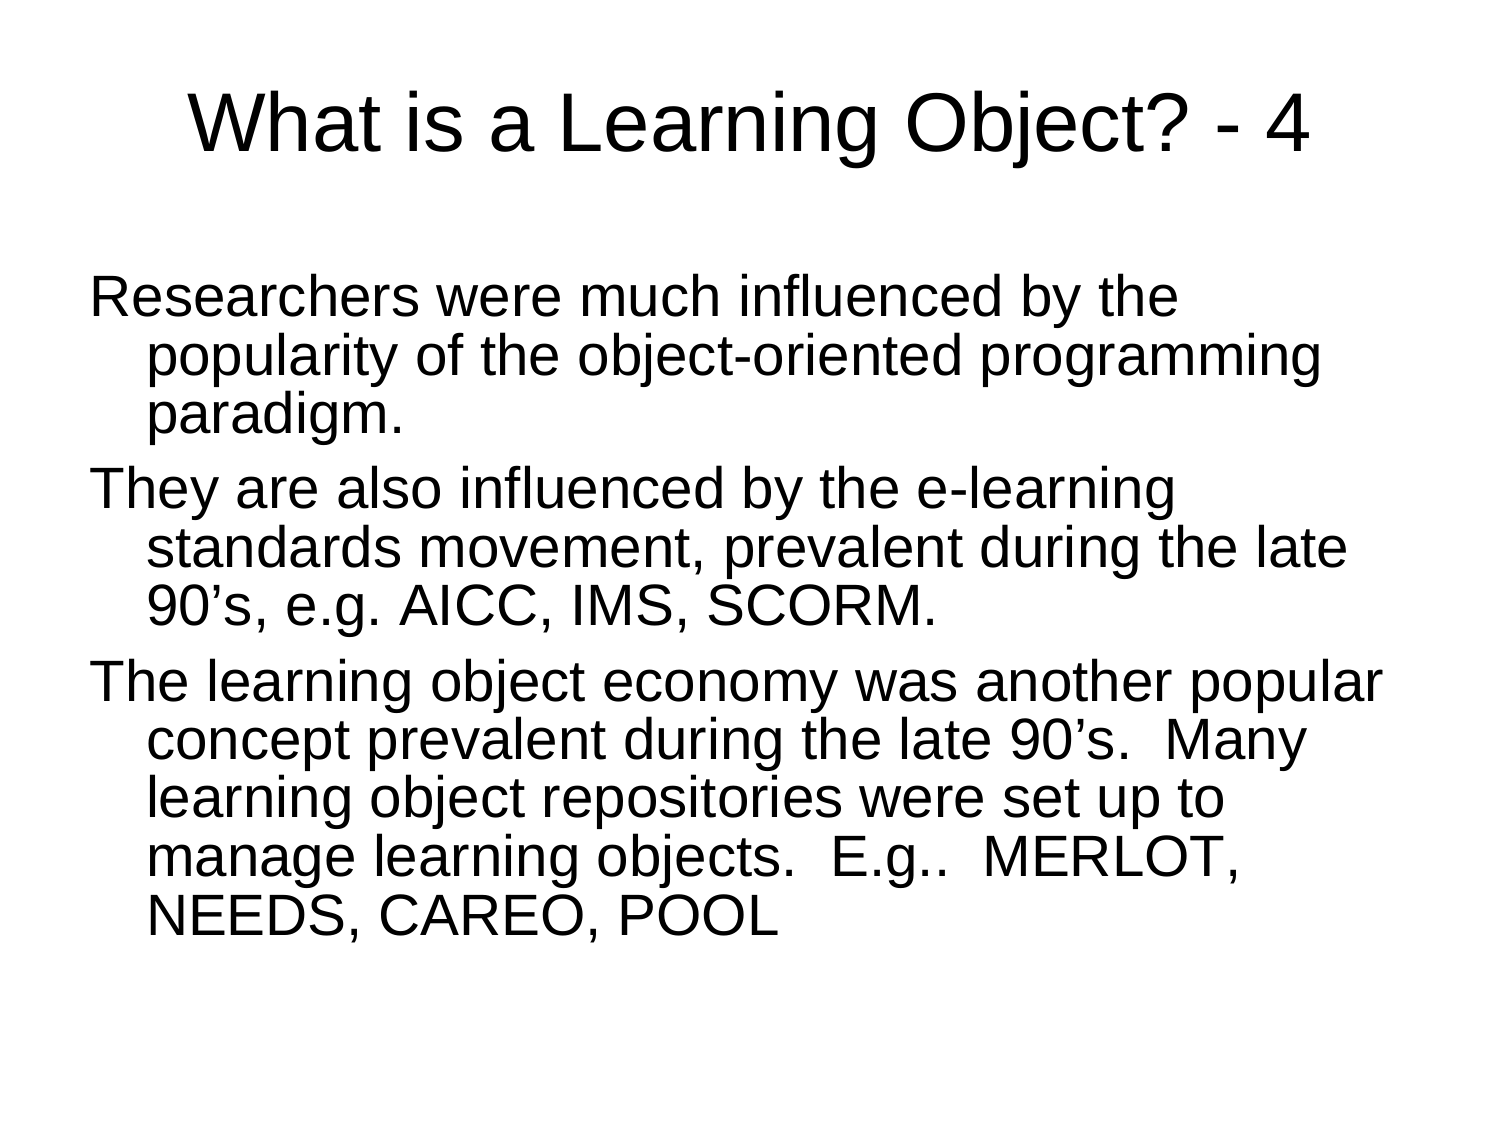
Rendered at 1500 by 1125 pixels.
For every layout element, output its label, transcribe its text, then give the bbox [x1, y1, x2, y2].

list Researchers were much influenced by the popularity of the object-oriented programming paradigm. They are also influenced by the e-learning standards movement, prevalent during the late 90’s, e.g. AICC, IMS, SCORM. The learning object economy was another popular concept prevalent during the late 90’s. Many learning object repositories were set up to manage learning objects. E.g.. MERLOT, NEEDS, CAREO, POOL [75, 262, 1426, 1076]
title What is a Learning Object? - 4 [75, 45, 1426, 201]
